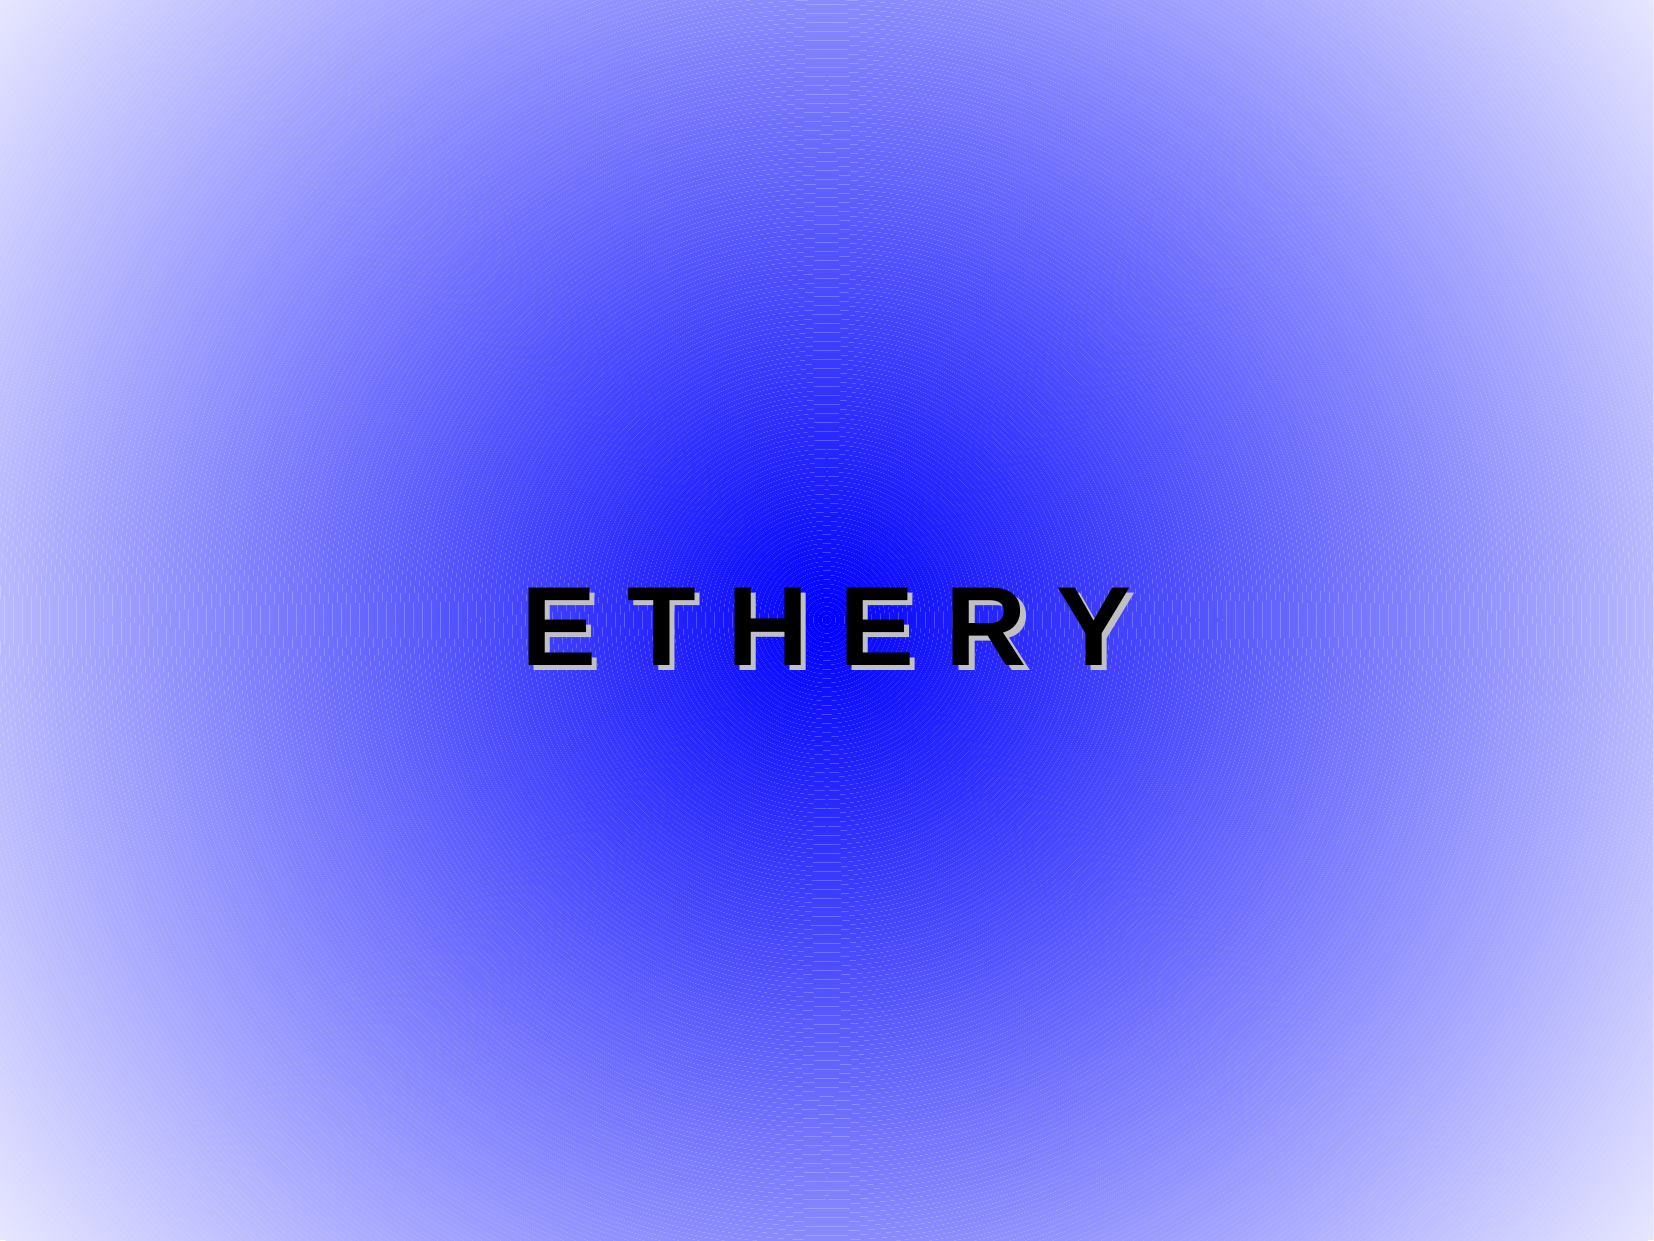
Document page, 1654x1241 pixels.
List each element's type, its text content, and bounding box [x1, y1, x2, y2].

subtitle E T H E R Y [82, 210, 1571, 1030]
